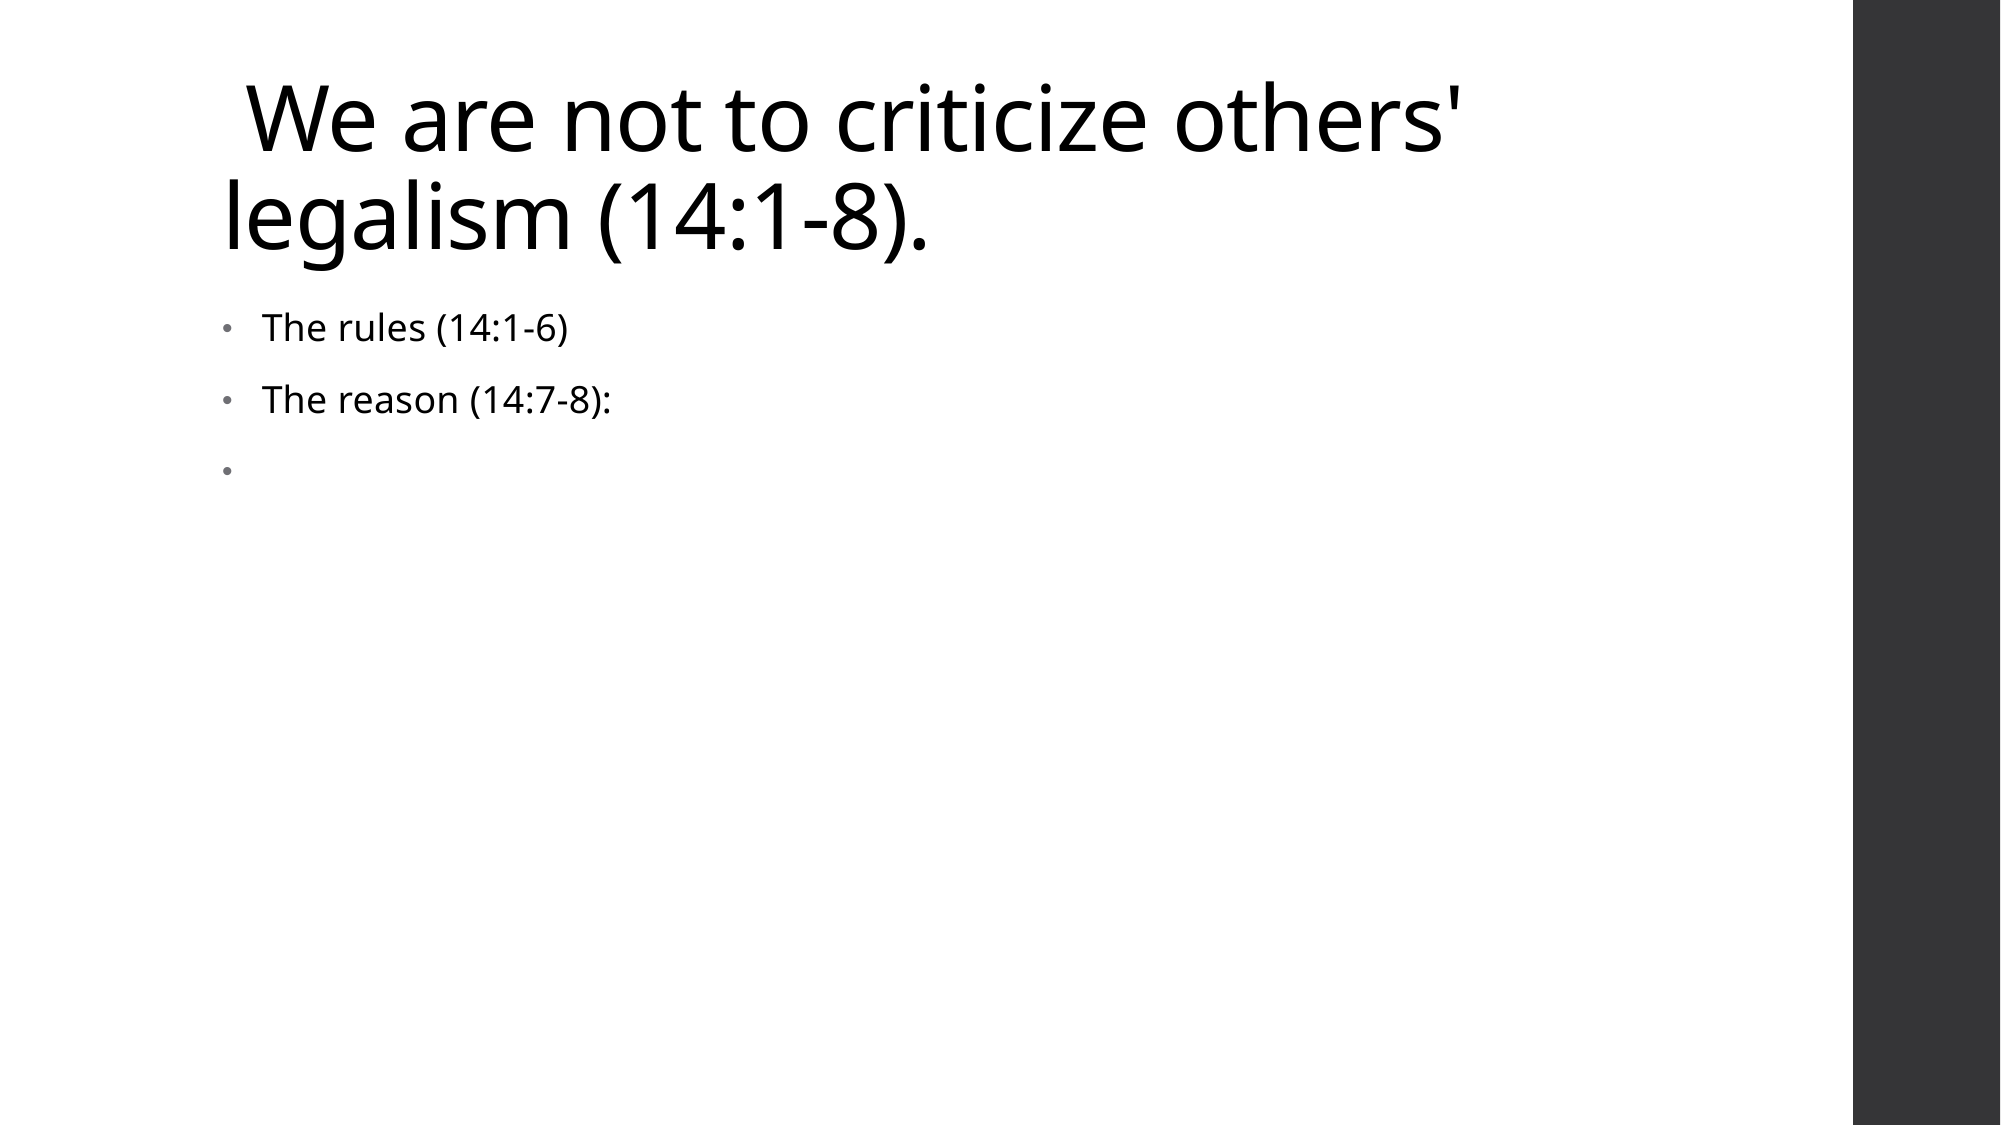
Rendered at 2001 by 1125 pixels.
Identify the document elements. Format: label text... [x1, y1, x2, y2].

title We are not to criticize others' legalism (14:1-8). [206, 60, 1797, 278]
list The rules (14:1-6) The reason (14:7-8): [206, 299, 1617, 1014]
